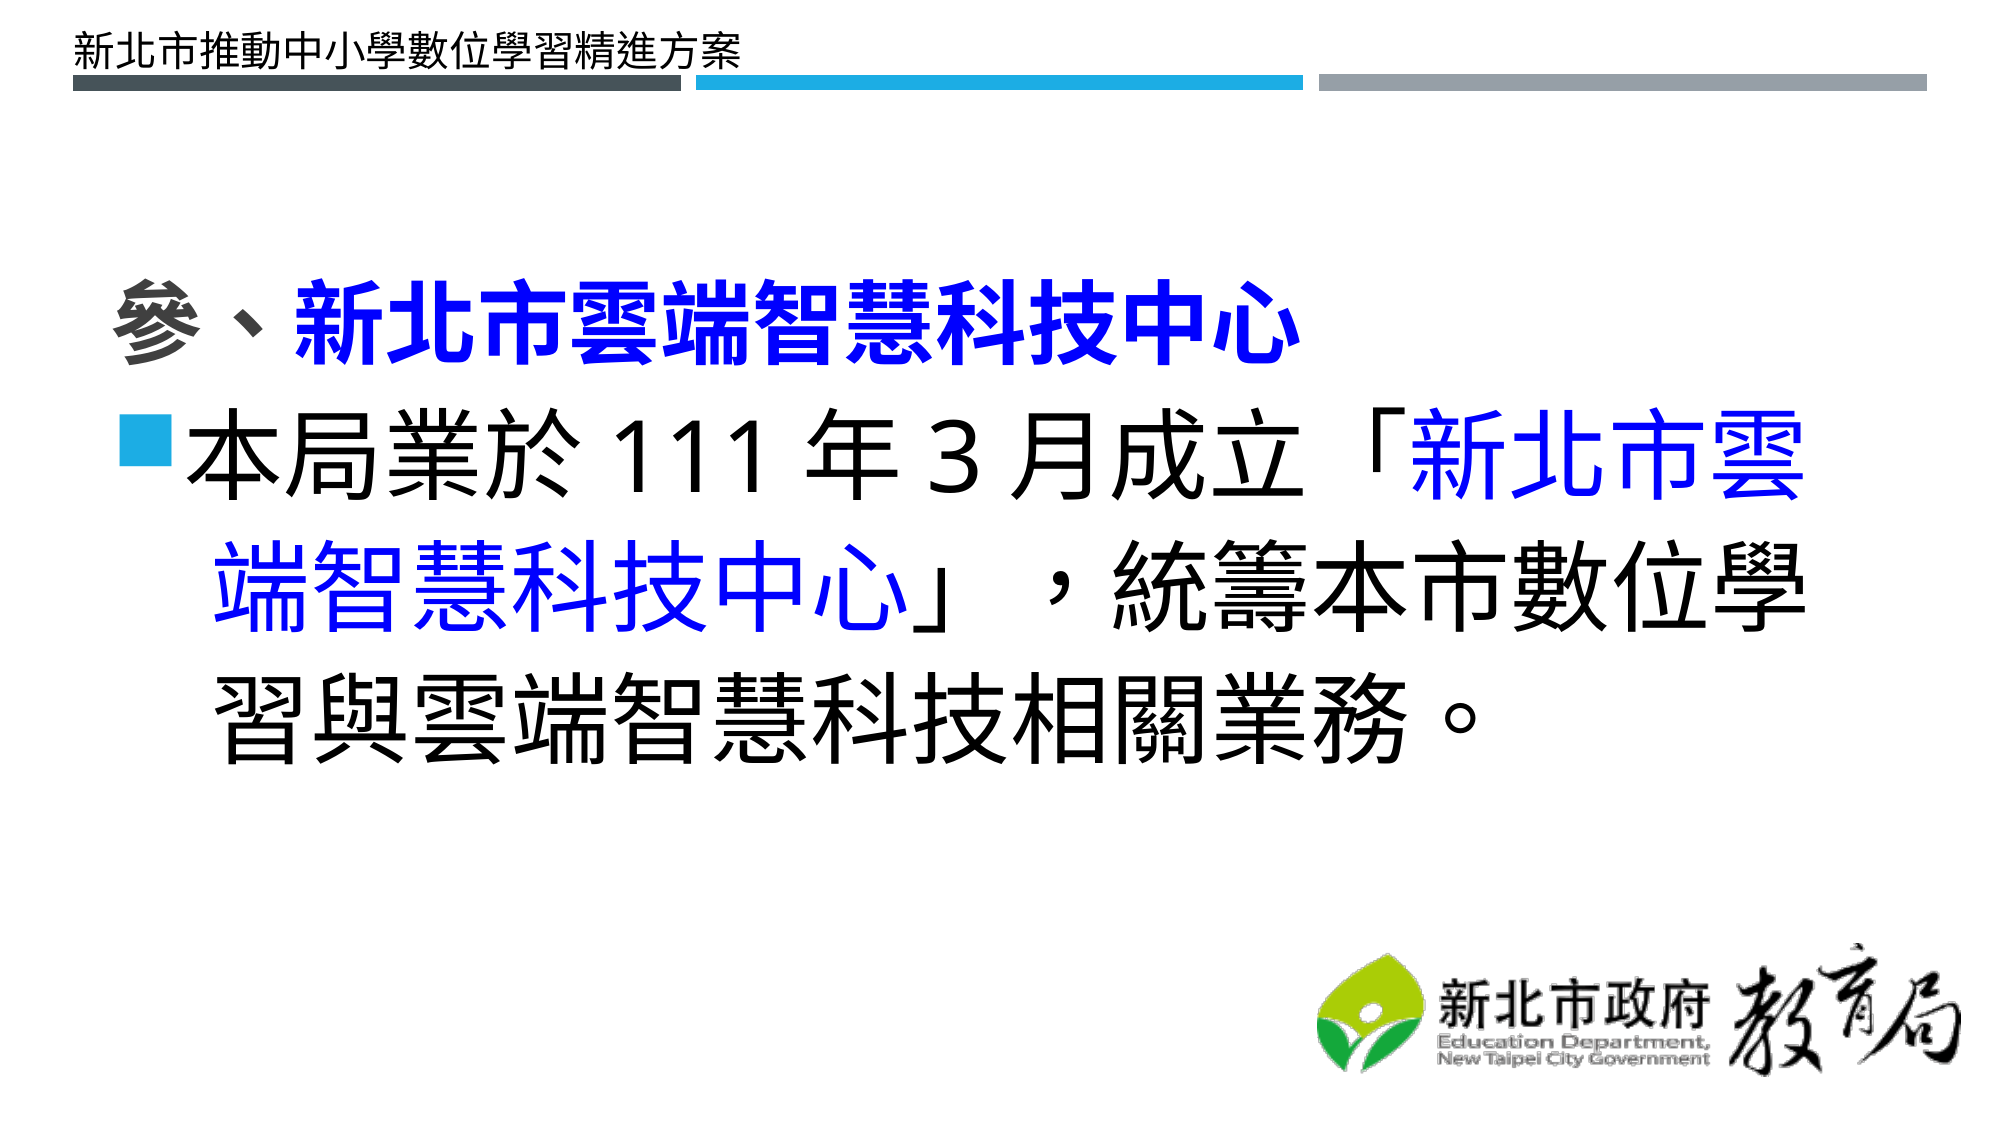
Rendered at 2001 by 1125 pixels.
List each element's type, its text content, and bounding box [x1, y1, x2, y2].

title 參、新北市雲端智慧科技中心 [95, 188, 1905, 340]
list 本局業於111年3月成立「新北市雲端智慧科技中心」，統籌本市數位學習與雲端智慧科技相關業務。 [95, 340, 1905, 937]
picture [1317, 943, 1961, 1077]
text_box 新北市推動中小學數位學習精進方案 [59, 18, 766, 83]
